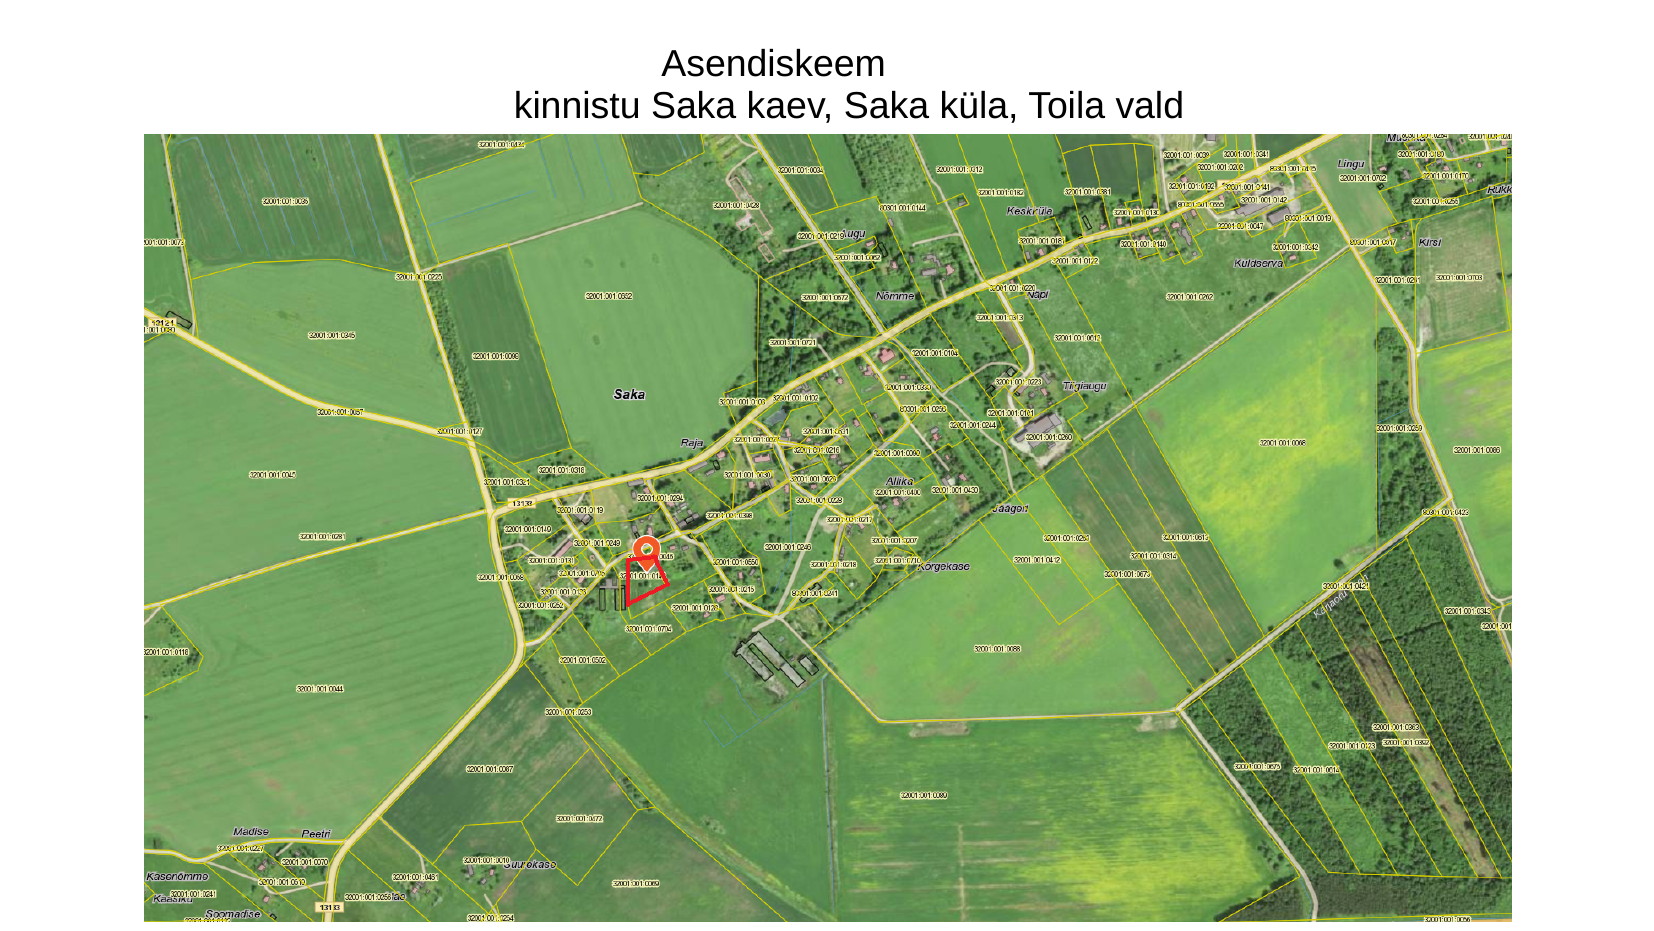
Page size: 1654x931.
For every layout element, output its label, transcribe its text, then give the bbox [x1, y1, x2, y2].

picture [144, 134, 1512, 922]
text_box Asendiskeem kinnistu Saka kaev, Saka küla, Toila vald [129, 35, 1560, 135]
